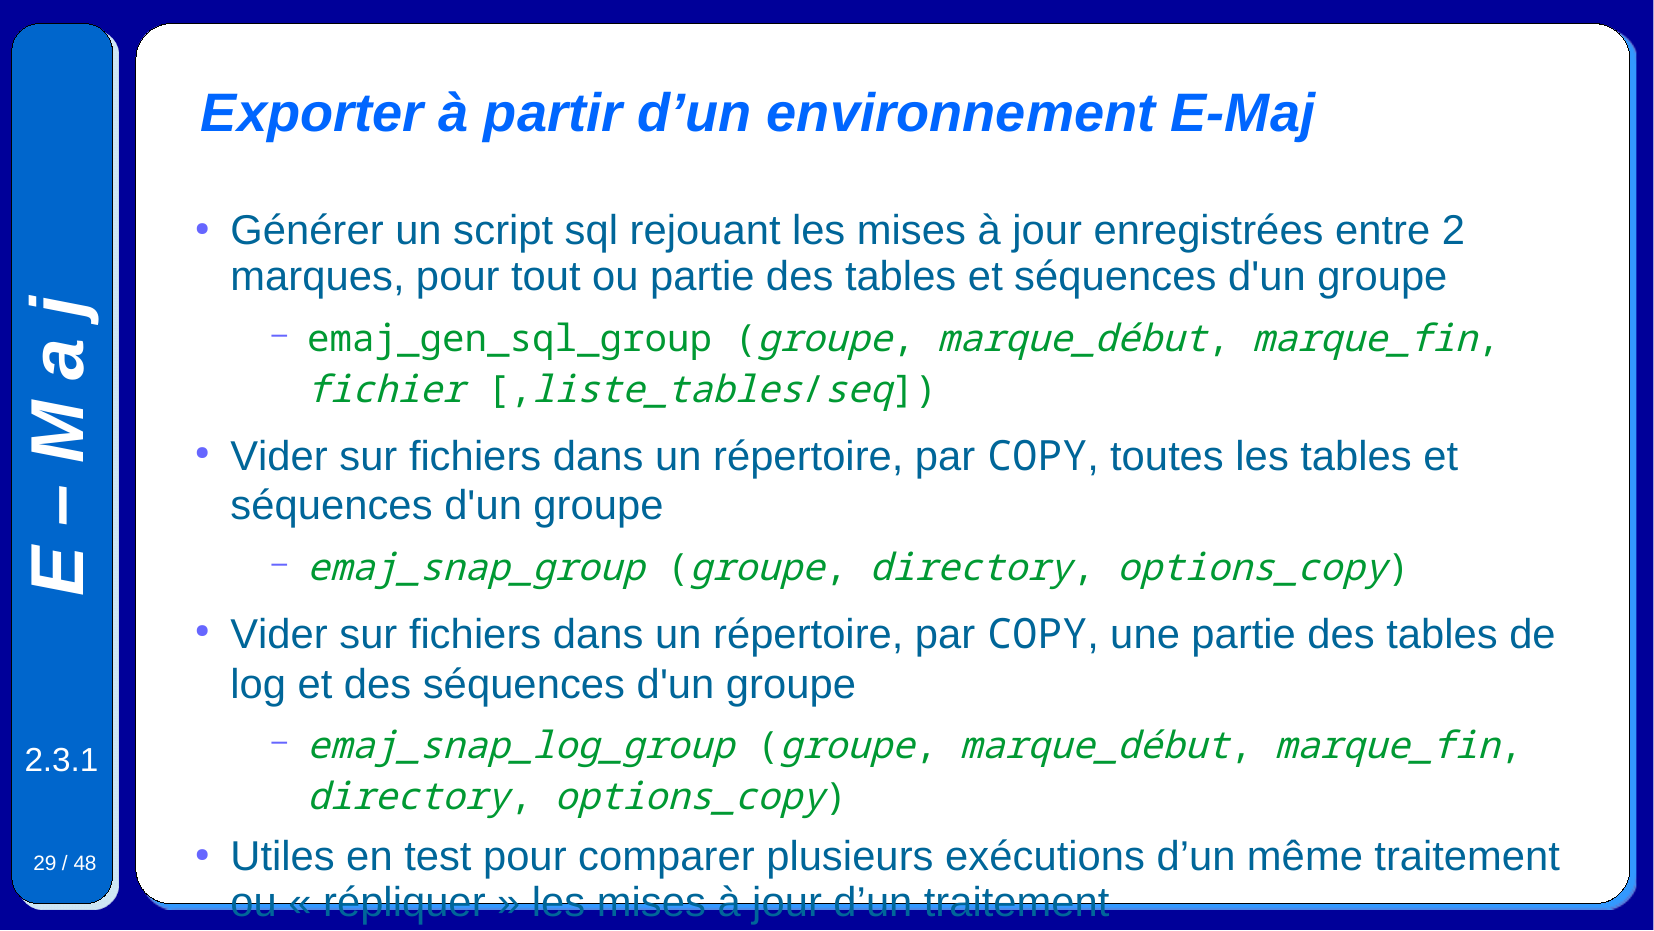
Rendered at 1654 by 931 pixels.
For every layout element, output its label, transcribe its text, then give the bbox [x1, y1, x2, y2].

title Exporter à partir d’un environnement E-Maj [200, 34, 1575, 191]
list Générer un script sql rejouant les mises à jour enregistrées entre 2 marques, pour tout ou partie des tables et séquences d'un groupe emaj_gen_sql_group (groupe, marque_début, marque_fin, fichier [,liste_tables/seq]) Vider sur fichiers dans un répertoire, par COPY, toutes les tables et séquences d'un groupe emaj_snap_group (groupe, directory, options_copy) Vider sur fichiers dans un répertoire, par COPY, une partie des tables de log et des séquences d'un groupe emaj_snap_log_group (groupe, marque_début, marque_fin, directory, options_copy) Utiles en test pour comparer plusieurs exécutions d’un même traitement ou « répliquer » les mises à jour d’un traitement [177, 206, 1587, 881]
